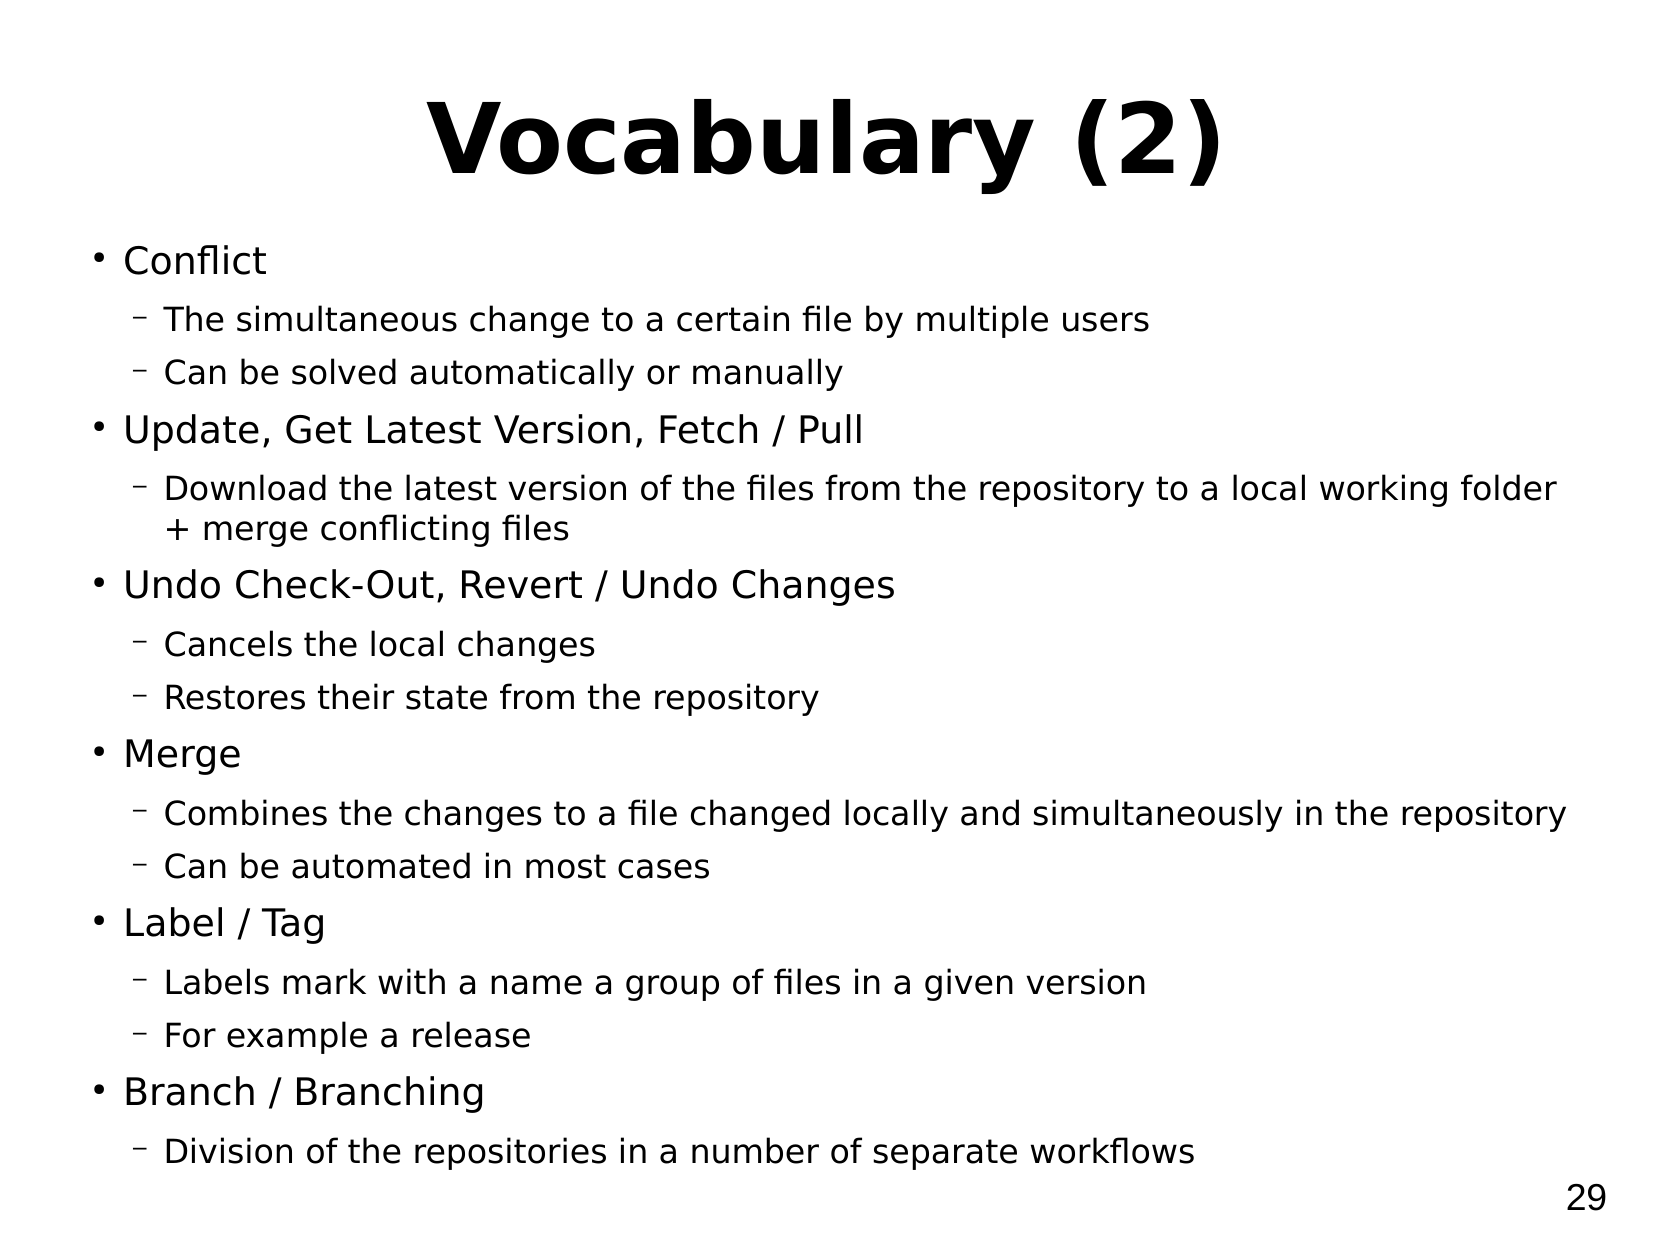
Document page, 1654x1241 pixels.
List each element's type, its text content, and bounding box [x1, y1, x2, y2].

list Conflict The simultaneous change to a certain file by multiple users Can be solved automatically or manually Update, Get Latest Version, Fetch / Pull Download the latest version of the files from the repository to a local working folder + merge conflicting files Undo Check-Out, Revert / Undo Changes Cancels the local changes Restores their state from the repository Merge Combines the changes to a file changed locally and simultaneously in the repository Can be automated in most cases Label / Tag Labels mark with a name a group of files in a given version For example a release Branch / Branching Division of the repositories in a number of separate workflows [82, 236, 1571, 1205]
title Vocabulary (2) [82, 61, 1571, 207]
